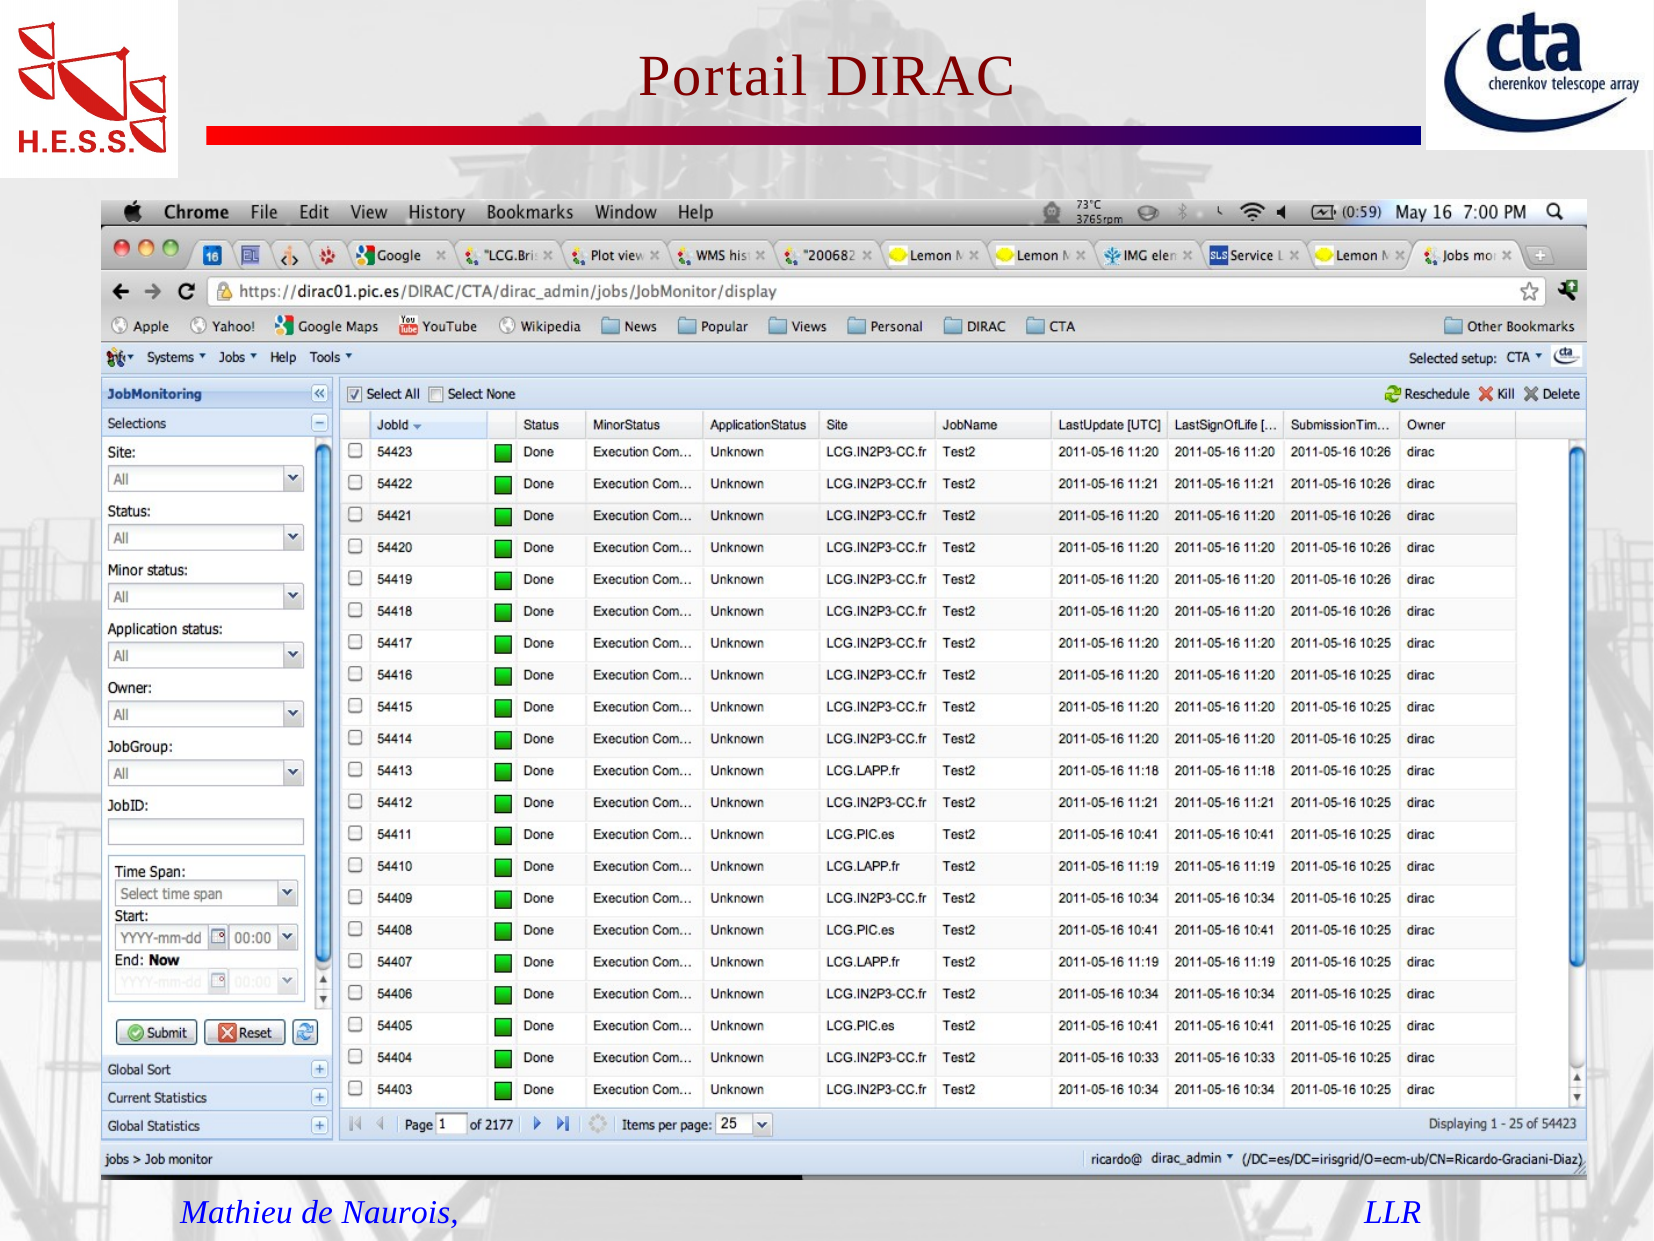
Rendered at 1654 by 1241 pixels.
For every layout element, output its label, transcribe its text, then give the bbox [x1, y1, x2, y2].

picture [101, 199, 1587, 1180]
picture [0, 0, 178, 178]
title Portail DIRAC [121, 29, 1534, 122]
picture [1426, 0, 1654, 150]
